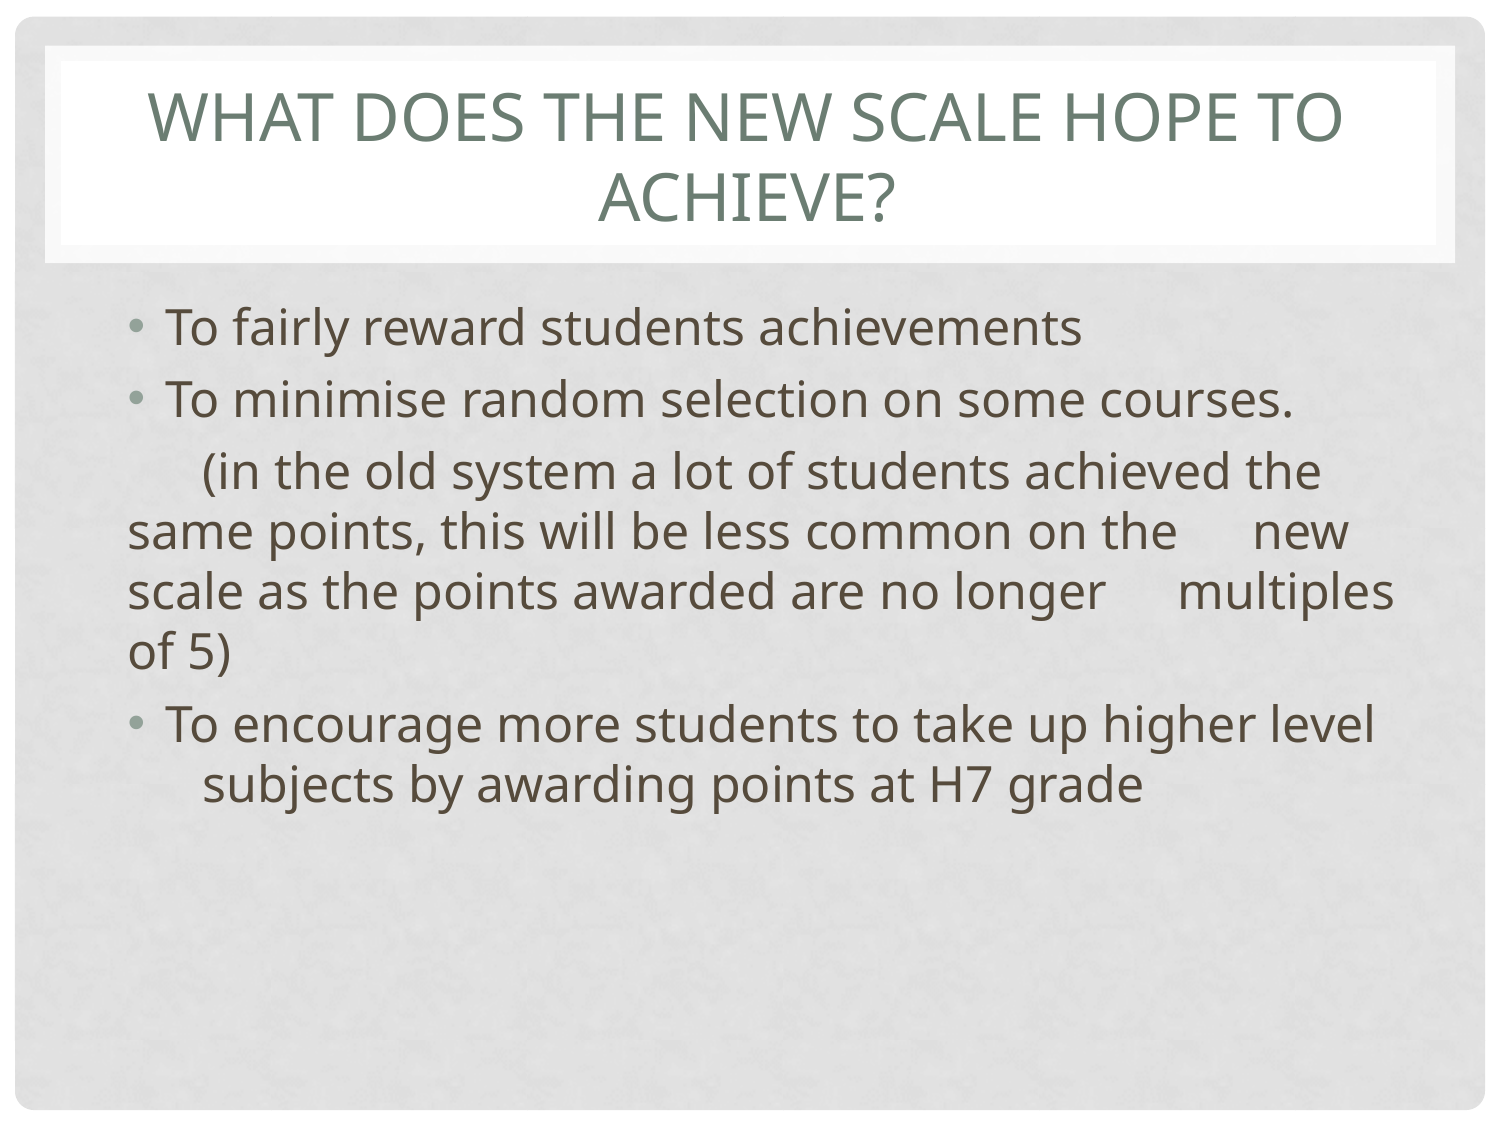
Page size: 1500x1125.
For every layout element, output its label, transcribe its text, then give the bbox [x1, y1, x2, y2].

list To fairly reward students achievements To minimise random selection on some courses. (in the old system a lot of students achieved the same points, this will be less common on the new scale as the points awarded are no longer multiples of 5) To encourage more students to take up higher level subjects by awarding points at H7 grade [75, 287, 1426, 1005]
title What does the new scale hope to achieve? [69, 66, 1426, 238]
